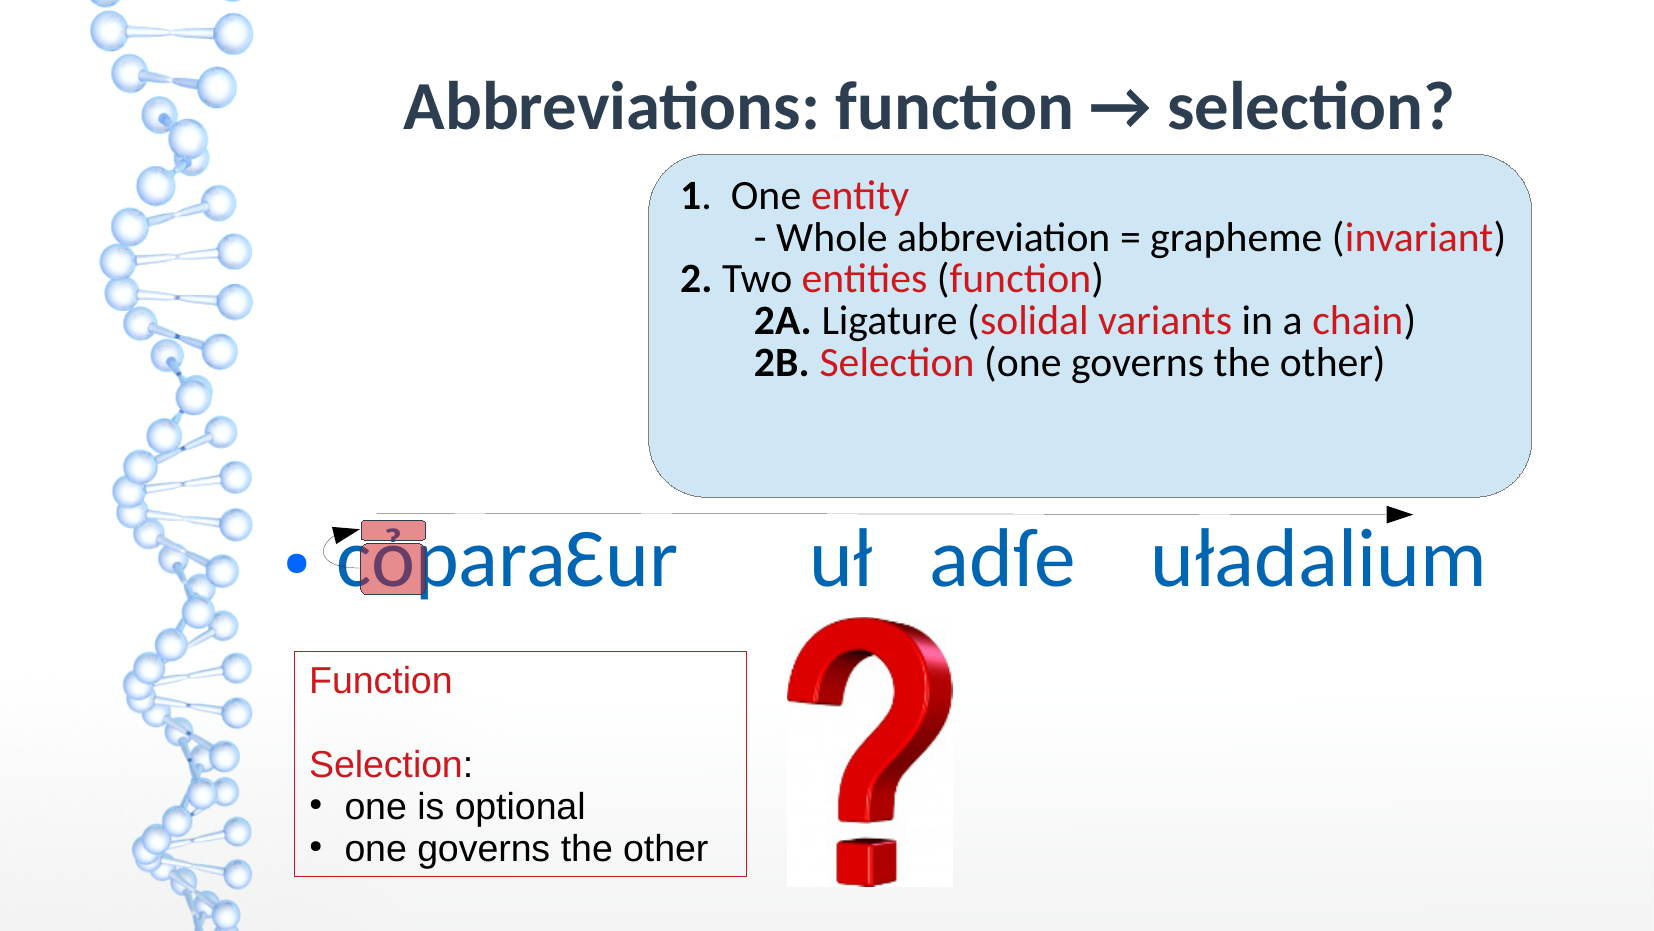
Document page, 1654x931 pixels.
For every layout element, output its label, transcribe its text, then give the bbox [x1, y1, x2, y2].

text_box [361, 520, 426, 541]
list cỏparaƐur uł adſe uładalium [265, 523, 1629, 615]
title Abbreviations: function → selection? [265, 35, 1595, 189]
text_box [360, 543, 426, 595]
picture [0, 0, 1654, 931]
text_box 1. One entity - Whole abbreviation = grapheme (invariant) 2. Two entities (function) 2A. Ligature (solidal variants in a chain) 2B. Selection (one governs the other) [648, 154, 1532, 498]
text_box Function Selection: one is optional one governs the other [294, 651, 747, 877]
